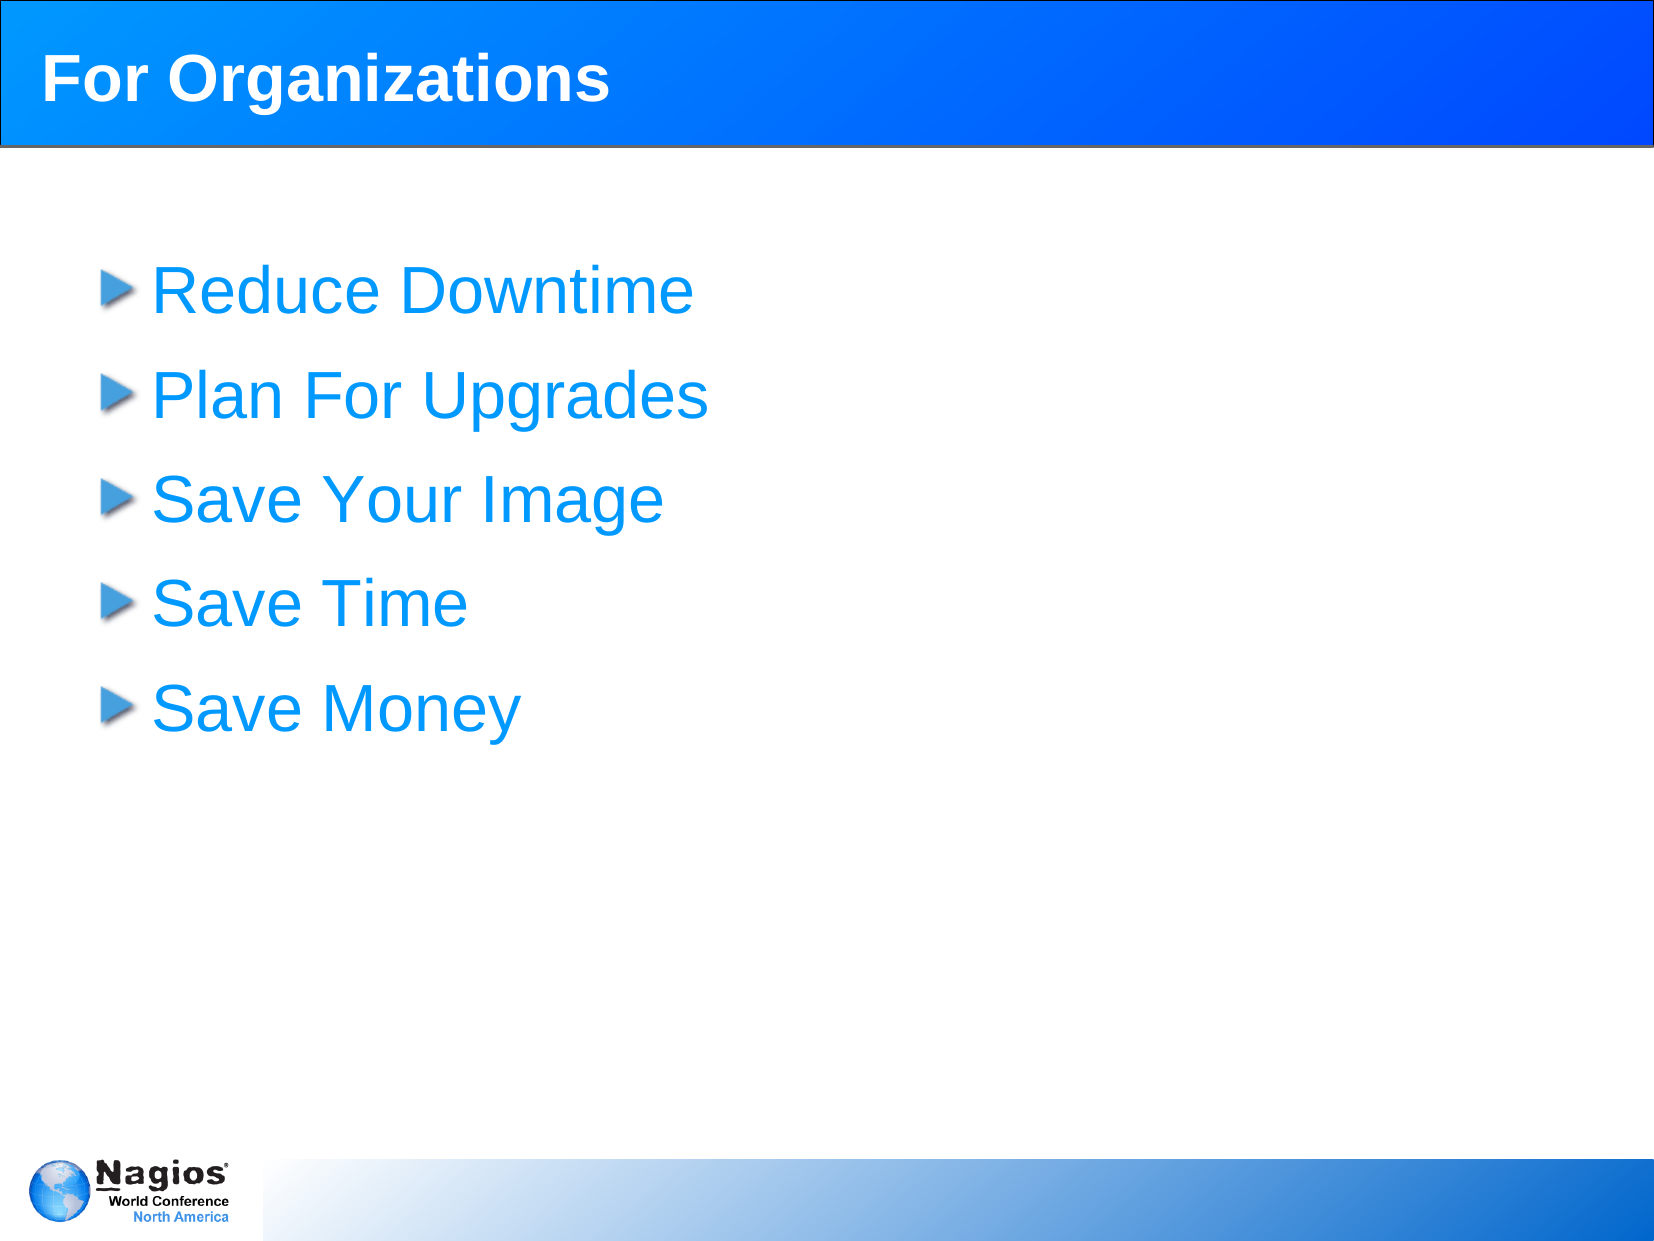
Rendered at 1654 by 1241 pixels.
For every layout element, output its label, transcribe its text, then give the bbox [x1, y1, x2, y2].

list Reduce Downtime Plan For Upgrades Save Your Image Save Time Save Money [80, 253, 1569, 1058]
picture [29, 1159, 229, 1235]
title For Organizations [41, 36, 1248, 120]
